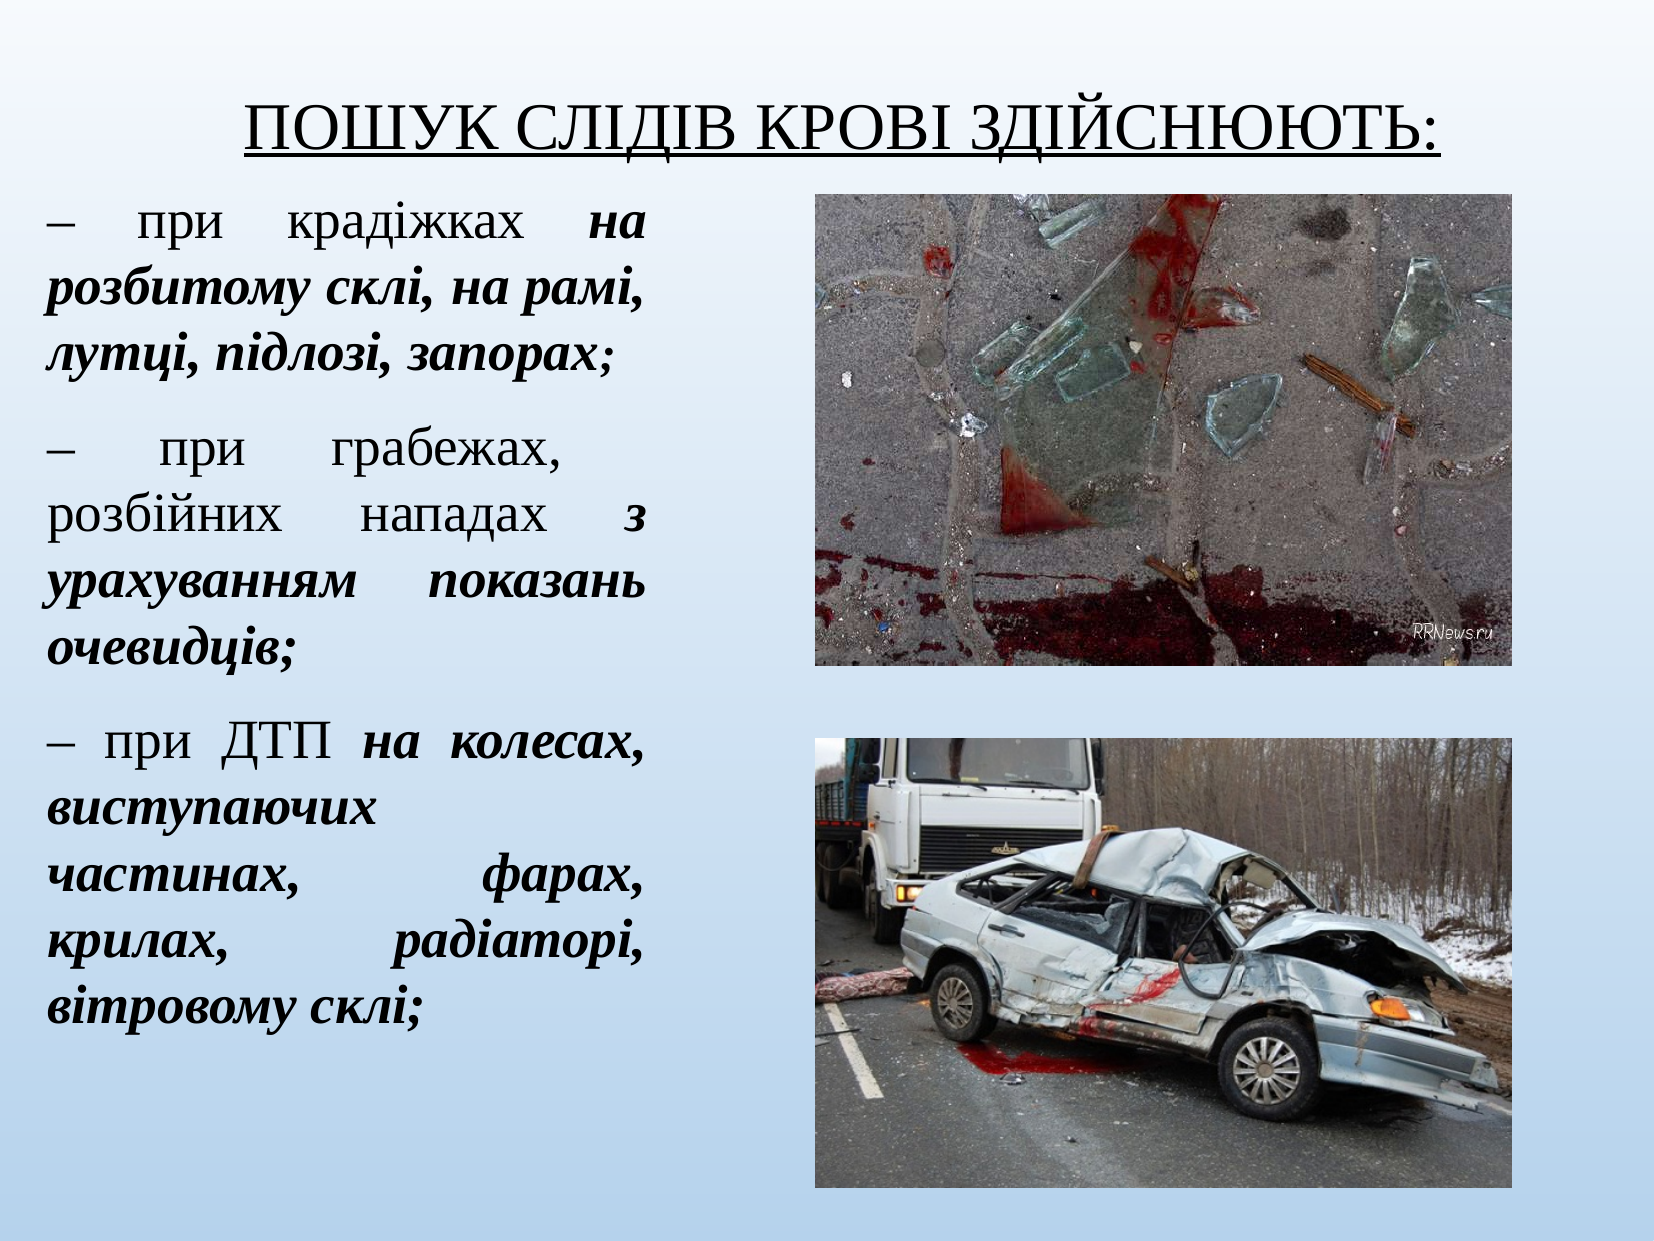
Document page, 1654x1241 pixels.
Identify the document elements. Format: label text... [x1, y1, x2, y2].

picture [815, 738, 1512, 1188]
title ПОШУК СЛІДІВ КРОВІ ЗДІЙСНЮЮТЬ: [113, 82, 1571, 207]
picture [815, 194, 1512, 666]
list – при крадіжках на розбитому склі, на рамі, лутці, підлозі, запорах; – при грабежах, розбійних нападах з урахуванням показань очевидців; – при ДТП на колесах, виступаючих частинах, фарах, крилах, радіаторі, вітровому склі; [47, 183, 648, 1062]
